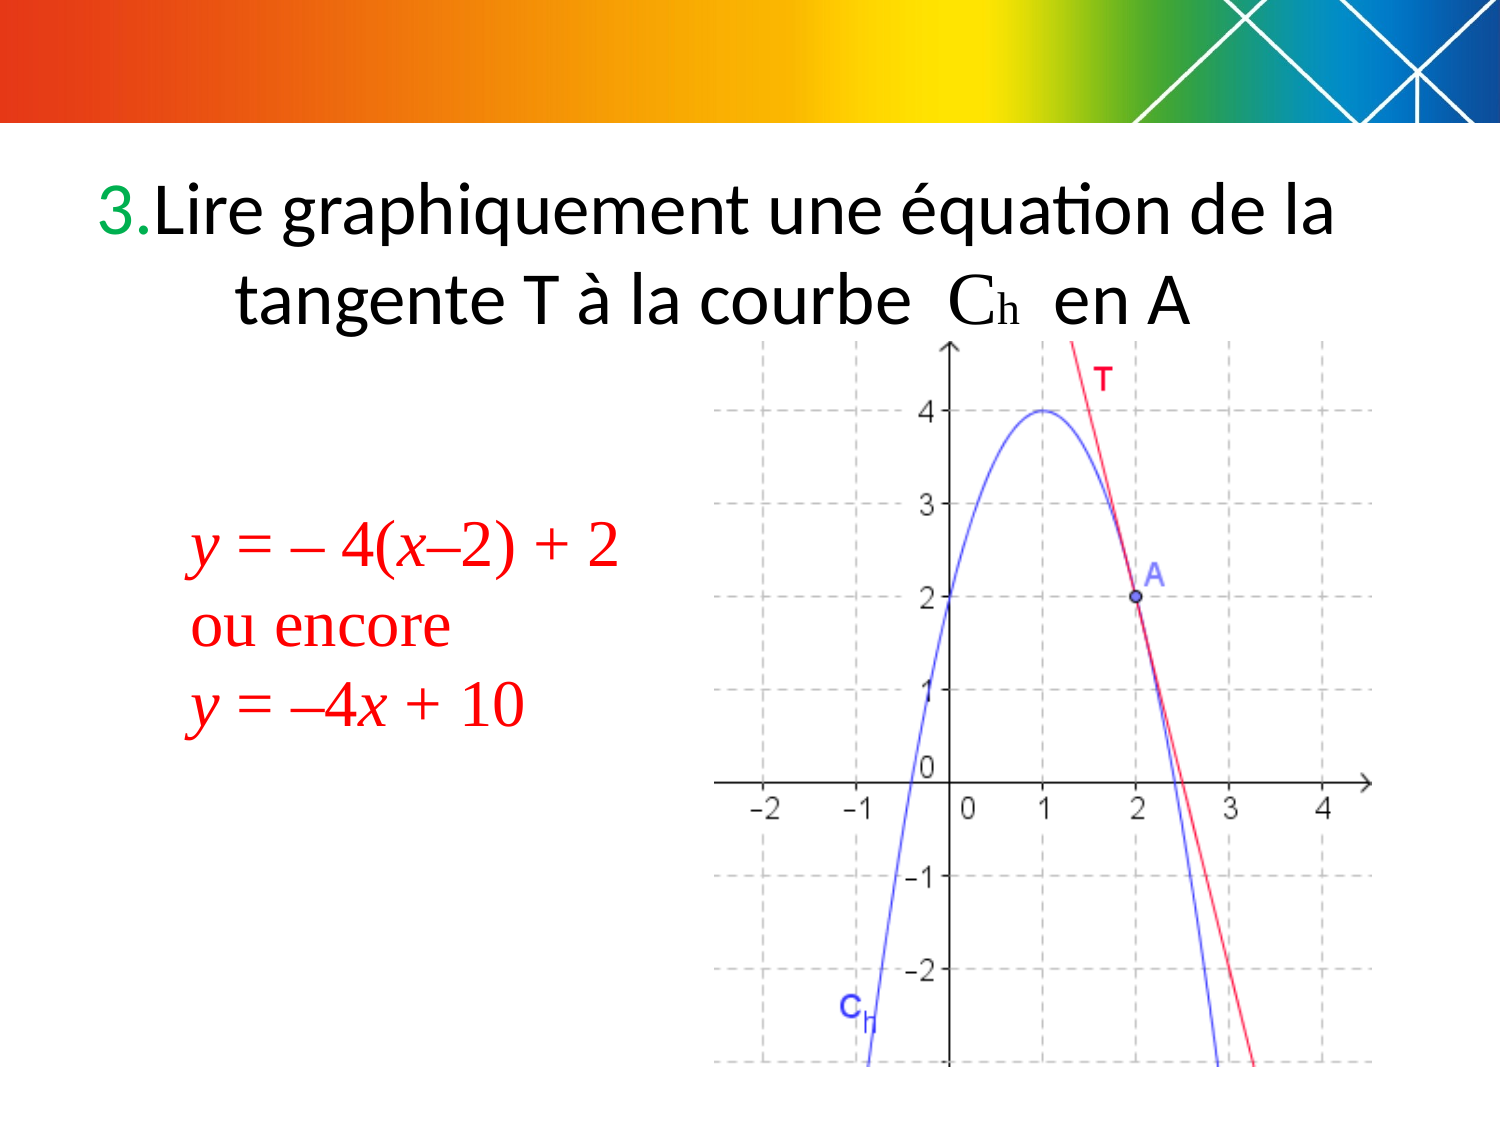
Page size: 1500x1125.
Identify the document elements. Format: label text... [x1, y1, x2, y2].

picture [1340, 0, 1500, 123]
picture [714, 341, 1372, 1067]
text_box y = – 4(x–2) + 2 ou encore y = –4x + 10 [175, 492, 645, 747]
title 3.Lire graphiquement une équation de la tangente T à la courbe Ch en A [82, 152, 1500, 414]
picture [0, 0, 1358, 123]
